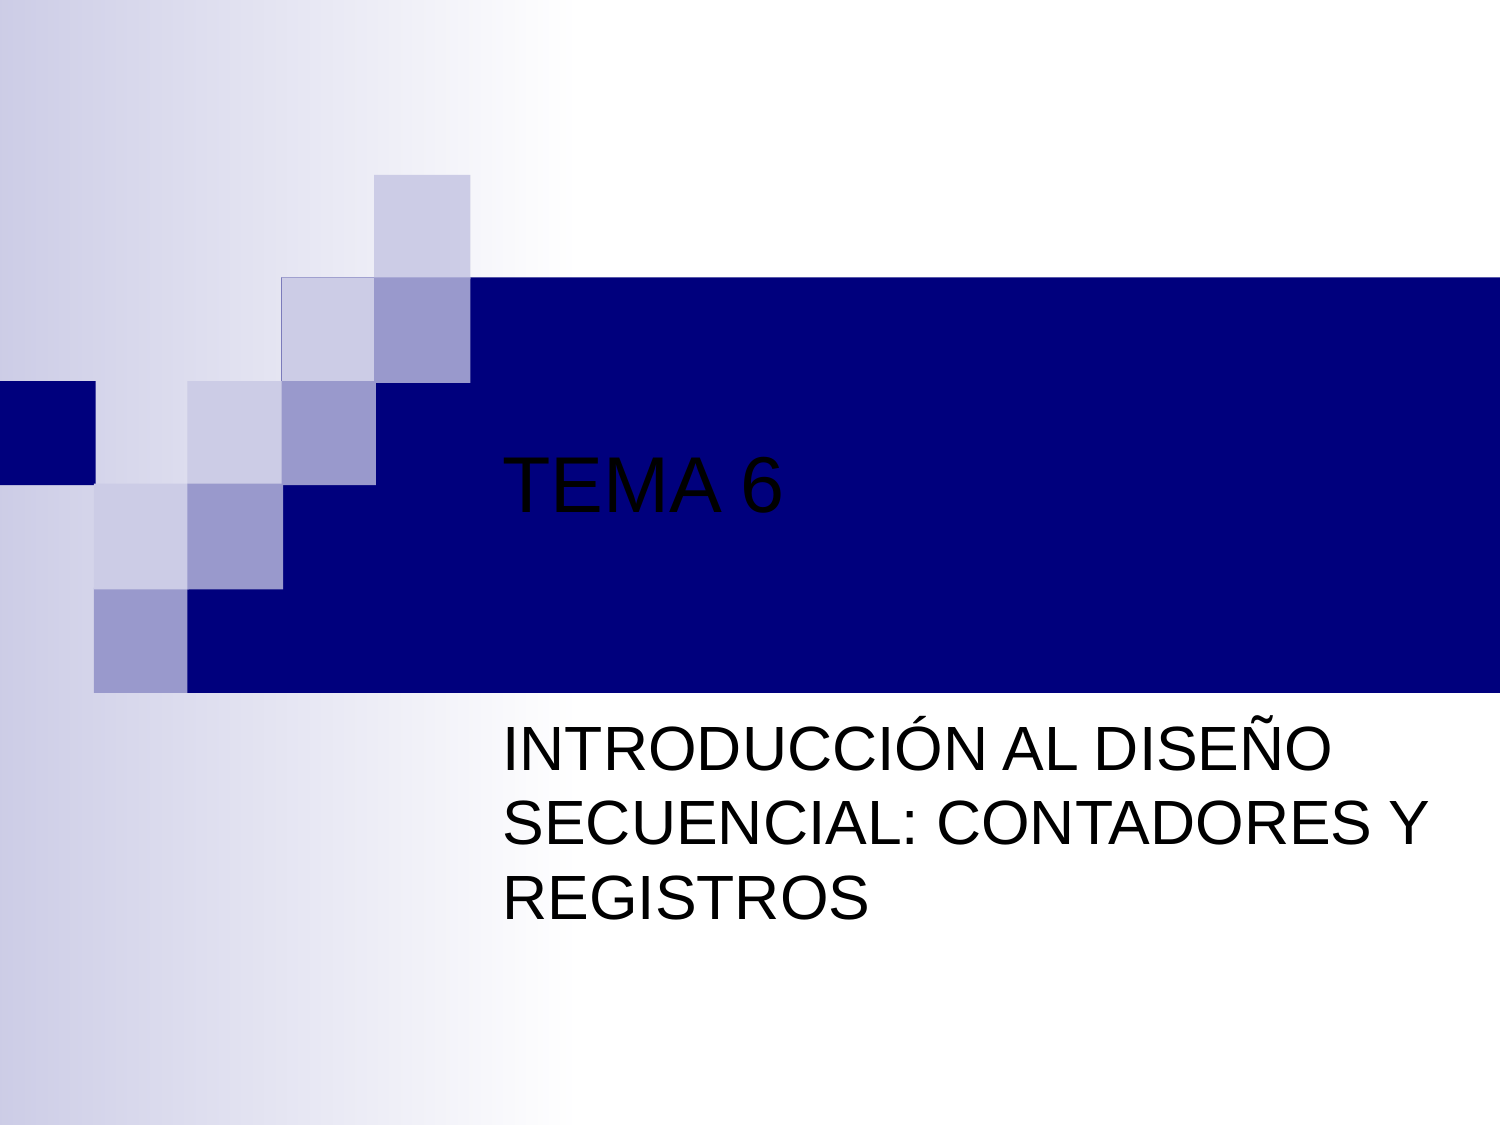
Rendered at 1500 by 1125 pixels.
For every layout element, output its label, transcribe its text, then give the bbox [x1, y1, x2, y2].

subtitle INTRODUCCIÓN AL DISEÑO SECUENCIAL: CONTADORES Y REGISTROS [487, 699, 1476, 988]
title TEMA 6 [487, 299, 1476, 663]
